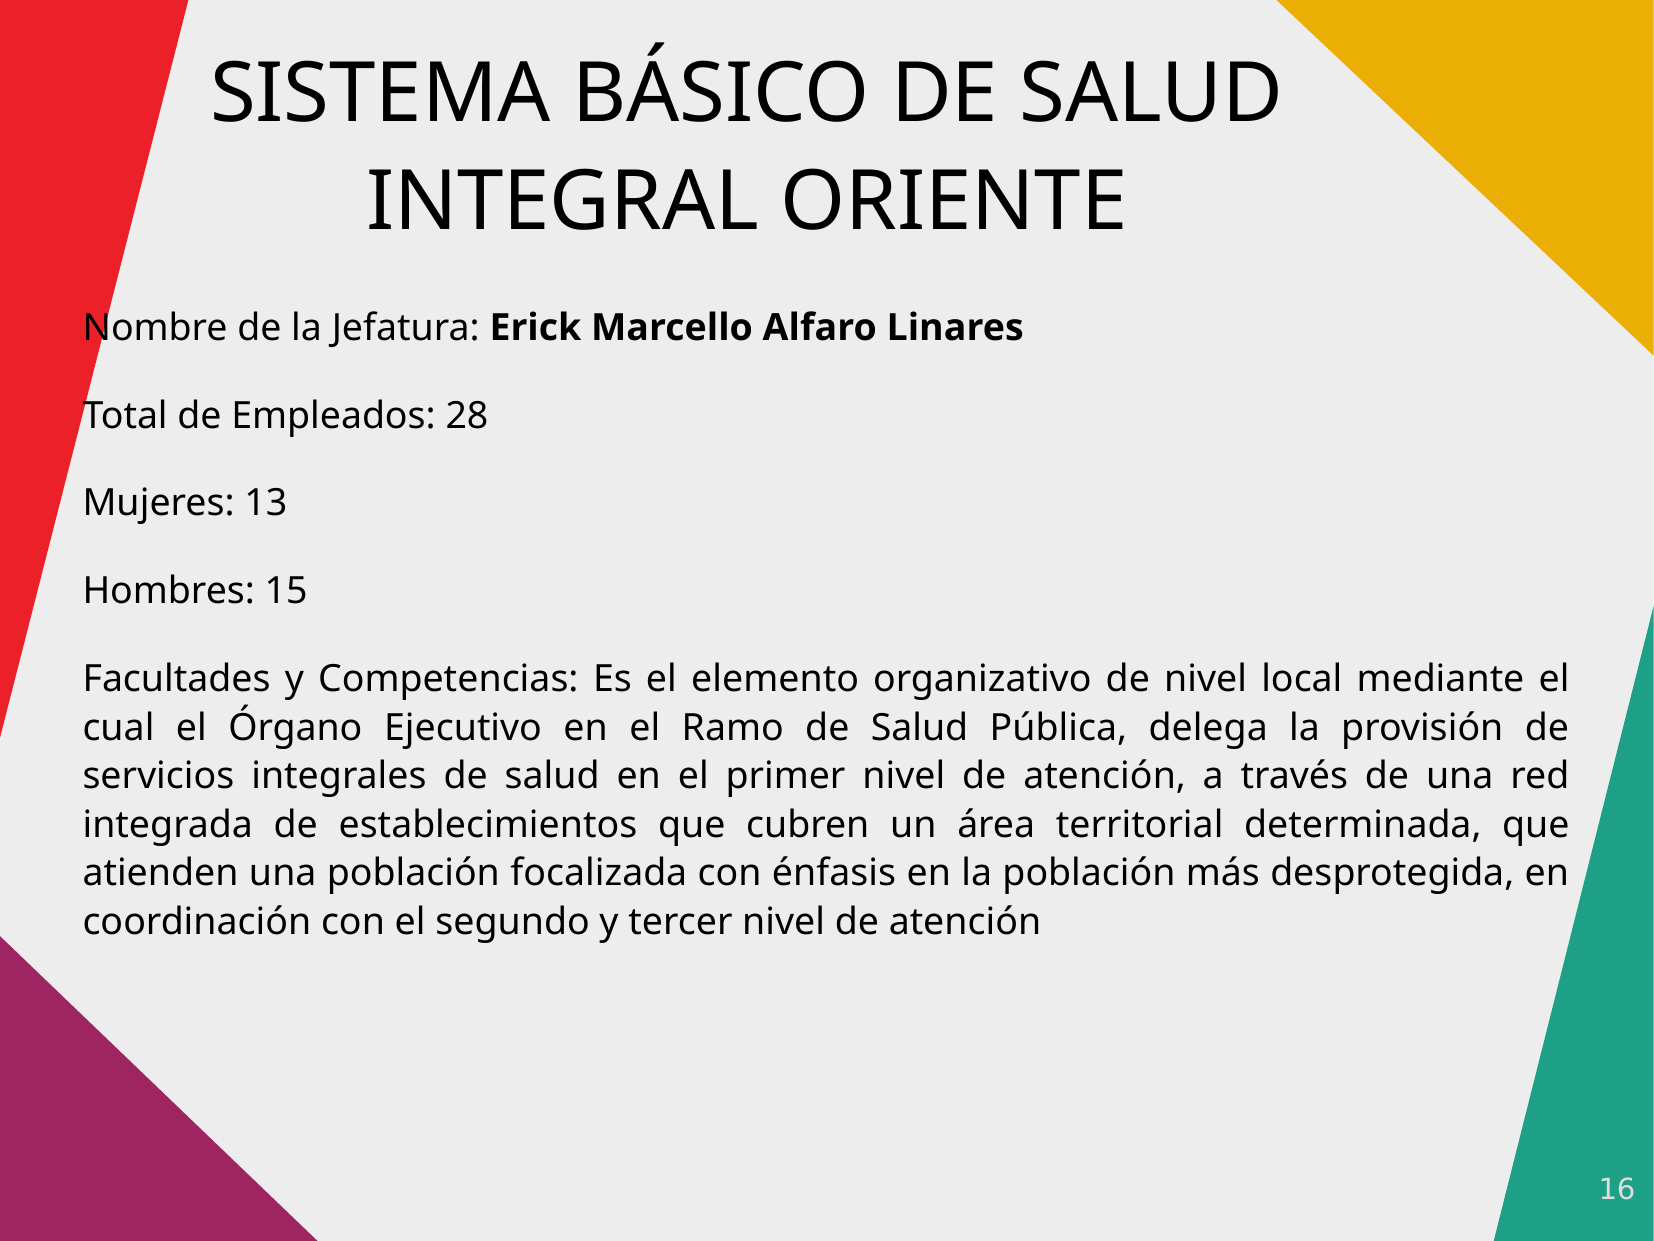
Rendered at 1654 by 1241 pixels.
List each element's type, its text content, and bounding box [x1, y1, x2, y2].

title SISTEMA BÁSICO DE SALUD INTEGRAL ORIENTE [82, 30, 1412, 246]
text_box Nombre de la Jefatura: Erick Marcello Alfaro Linares Total de Empleados: 28 Mujeres: 13 Hombres: 15 Facultades y Competencias: Es el elemento organizativo de nivel local mediante el cual el Órgano Ejecutivo en el Ramo de Salud Pública, delega la provisión de servicios integrales de salud en el primer nivel de atención, a través de una red integrada de establecimientos que cubren un área territorial determinada, que atienden una población focalizada con énfasis en la población más desprotegida, en coordinación con el segundo y tercer nivel de atención [82, 299, 1571, 1019]
